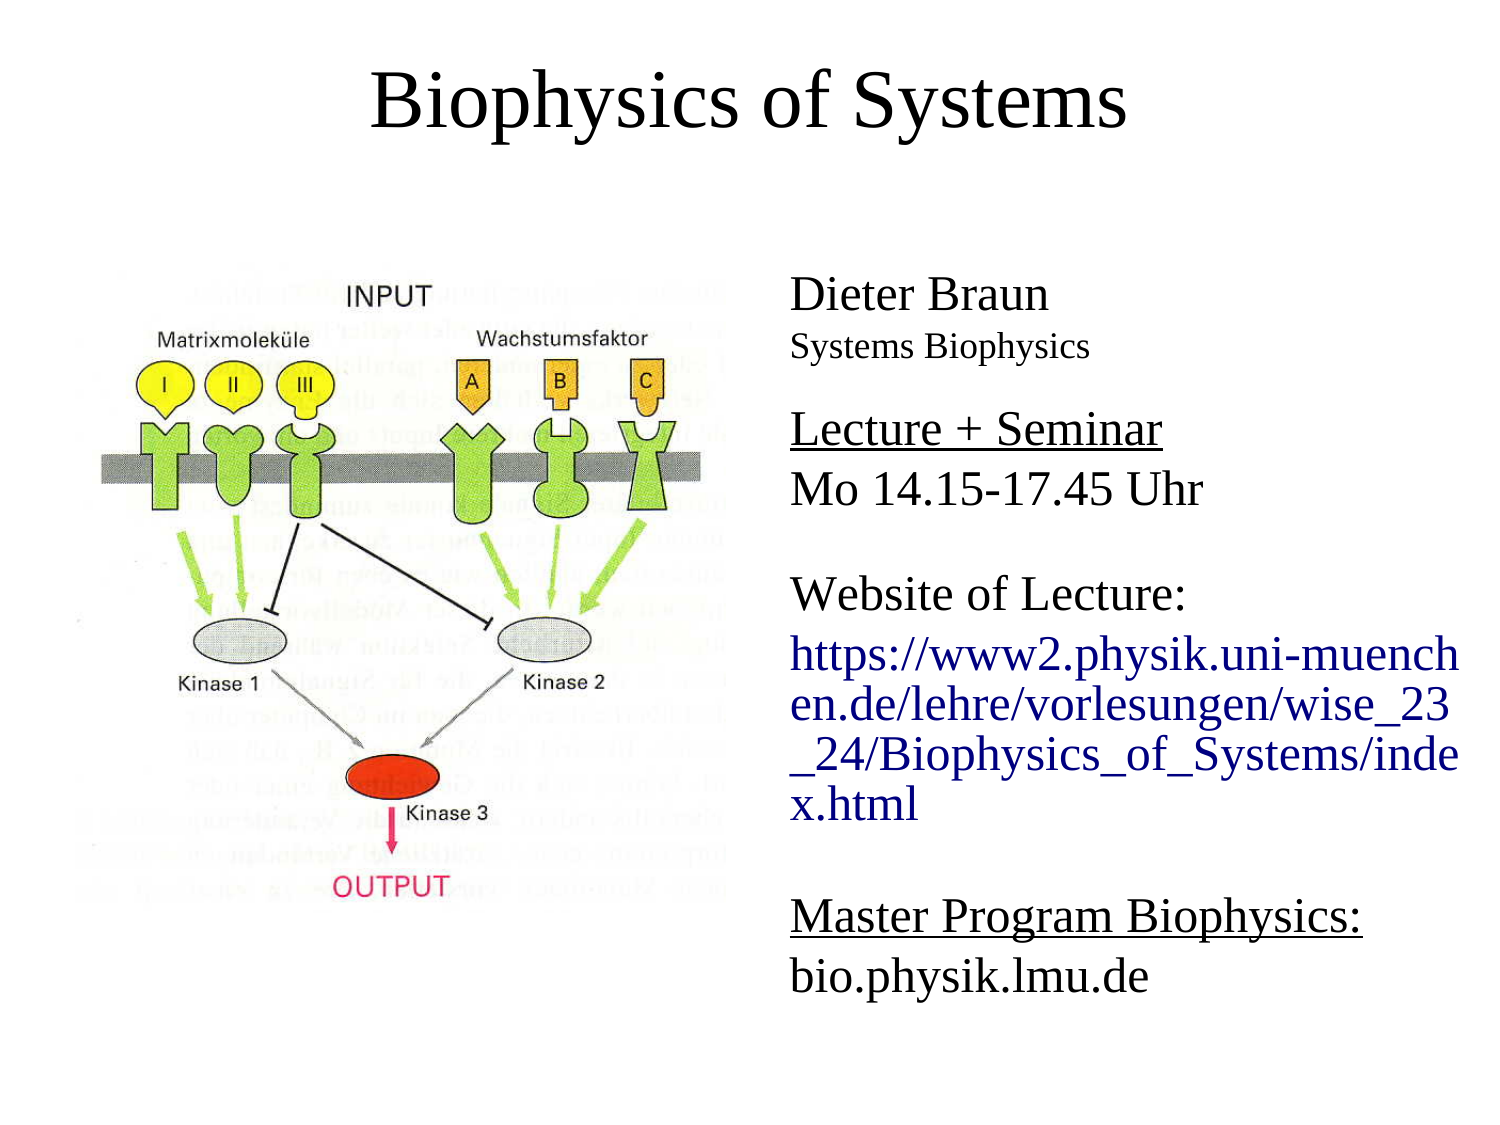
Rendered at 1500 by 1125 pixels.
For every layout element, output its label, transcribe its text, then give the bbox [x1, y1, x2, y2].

text_box Dieter Braun Systems Biophysics [774, 228, 1106, 374]
text_box Website of Lecture: https://www2.physik.uni-muenchen.de/lehre/vorlesungen/wise_23_24/Biophysics_of_Systems/index.html [774, 552, 1476, 749]
picture [75, 262, 726, 913]
title Biophysics of Systems [112, 0, 1388, 188]
text_box Master Program Biophysics: bio.physik.lmu.de [774, 874, 1378, 1011]
text_box Lecture + Seminar Mo 14.15-17.45 Uhr [774, 387, 1219, 523]
